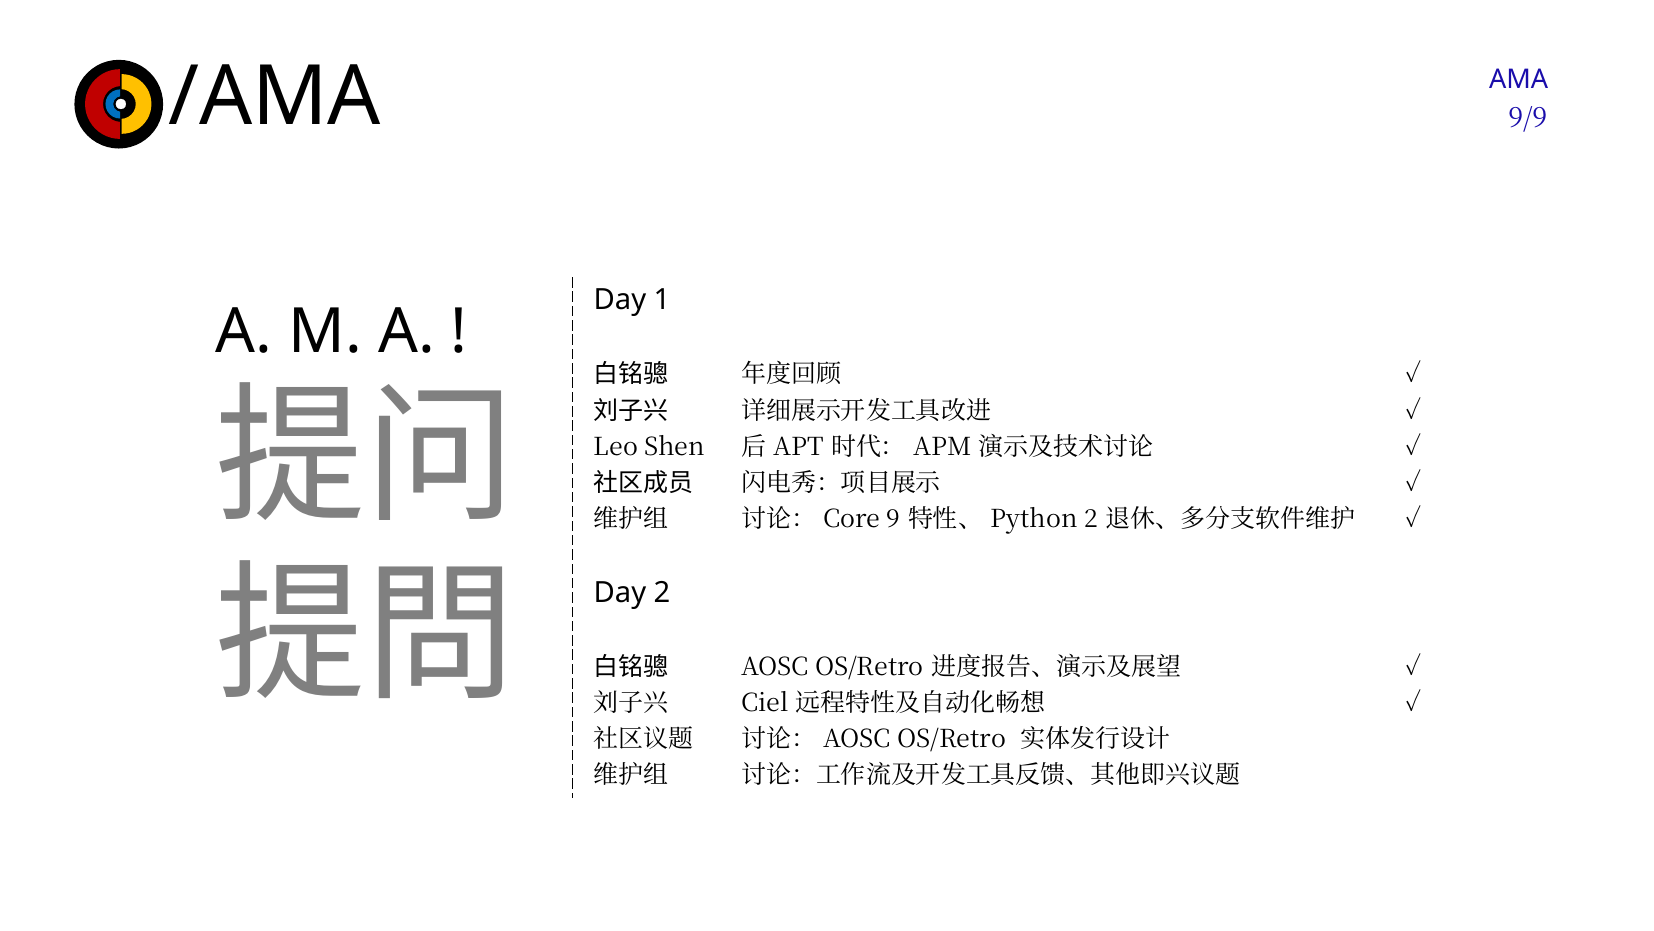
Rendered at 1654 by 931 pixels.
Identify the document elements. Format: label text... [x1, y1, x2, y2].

text_box /AMA [153, 28, 697, 163]
picture [71, 57, 153, 151]
text_box AMA <编号>/9 [1474, 52, 1581, 223]
text_box Day 1 白铭骢 年度回顾 ✓ 刘子兴 详细展示开发工具改进 ✓ Leo Shen 后APT时代：APM演示及技术讨论 ✓ 社区成员 闪电秀：项目展示 ✓ 维护组 讨论：Core 9特性、Python 2退休、多分支软件维护 ✓ Day 2 白铭骢 AOSC OS/Retro进度报告、演示及展望 ✓ 刘子兴 Ciel远程特性及自动化畅想 ✓ 社区议题 讨论：AOSC OS/Retro 实体发行设计 维护组 讨论：工作流及开发工具反馈、其他即兴议题 [578, 270, 1654, 803]
text_box A. M. A. ! 提问 提問 [200, 289, 531, 732]
